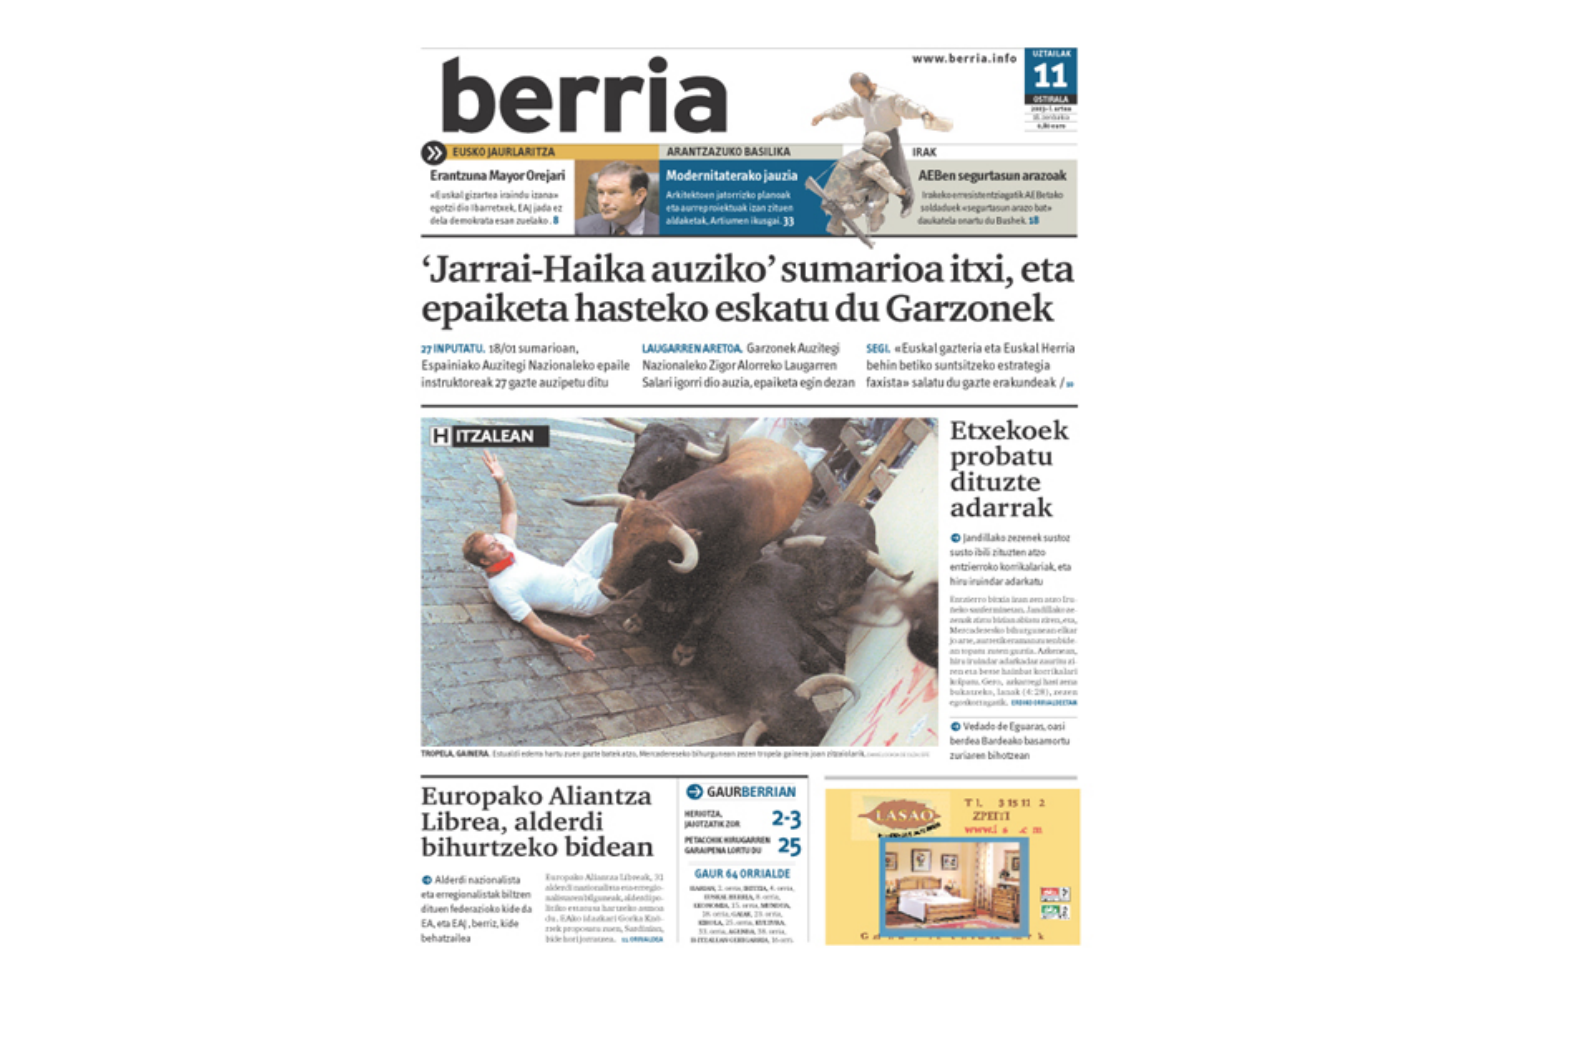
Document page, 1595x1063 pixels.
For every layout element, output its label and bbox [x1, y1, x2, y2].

picture [376, 7, 1123, 1004]
